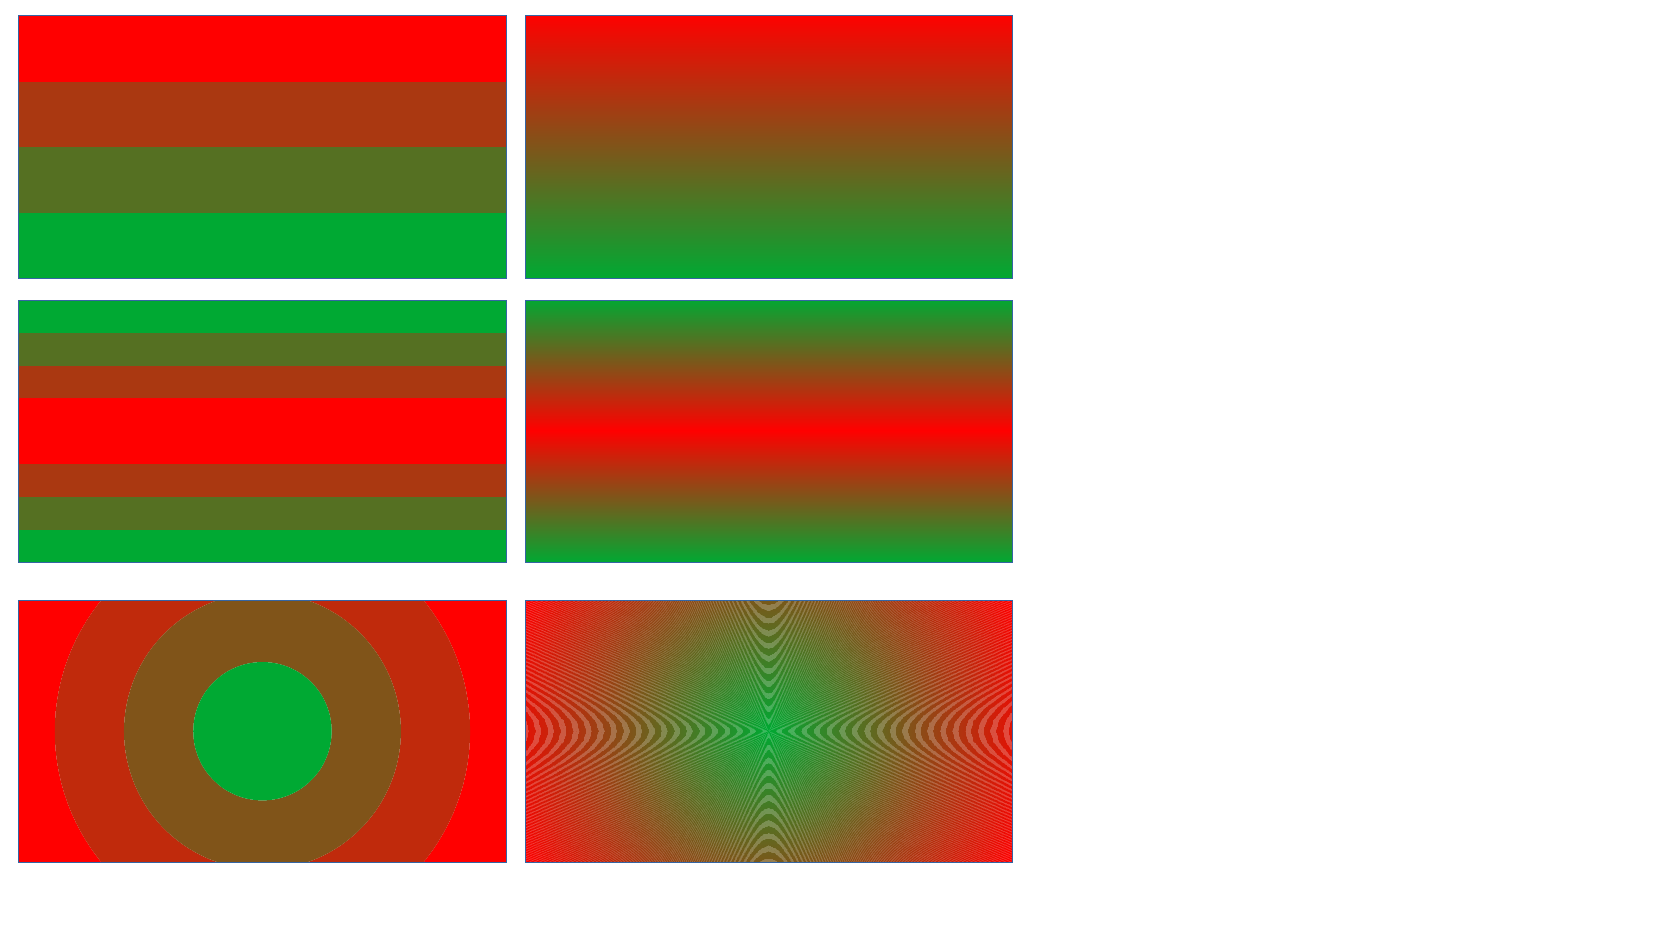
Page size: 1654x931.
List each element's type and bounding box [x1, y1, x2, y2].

text_box [525, 600, 1013, 863]
text_box [525, 15, 1013, 279]
text_box [18, 600, 507, 863]
text_box [18, 300, 507, 563]
text_box [18, 15, 507, 279]
text_box [525, 300, 1013, 563]
